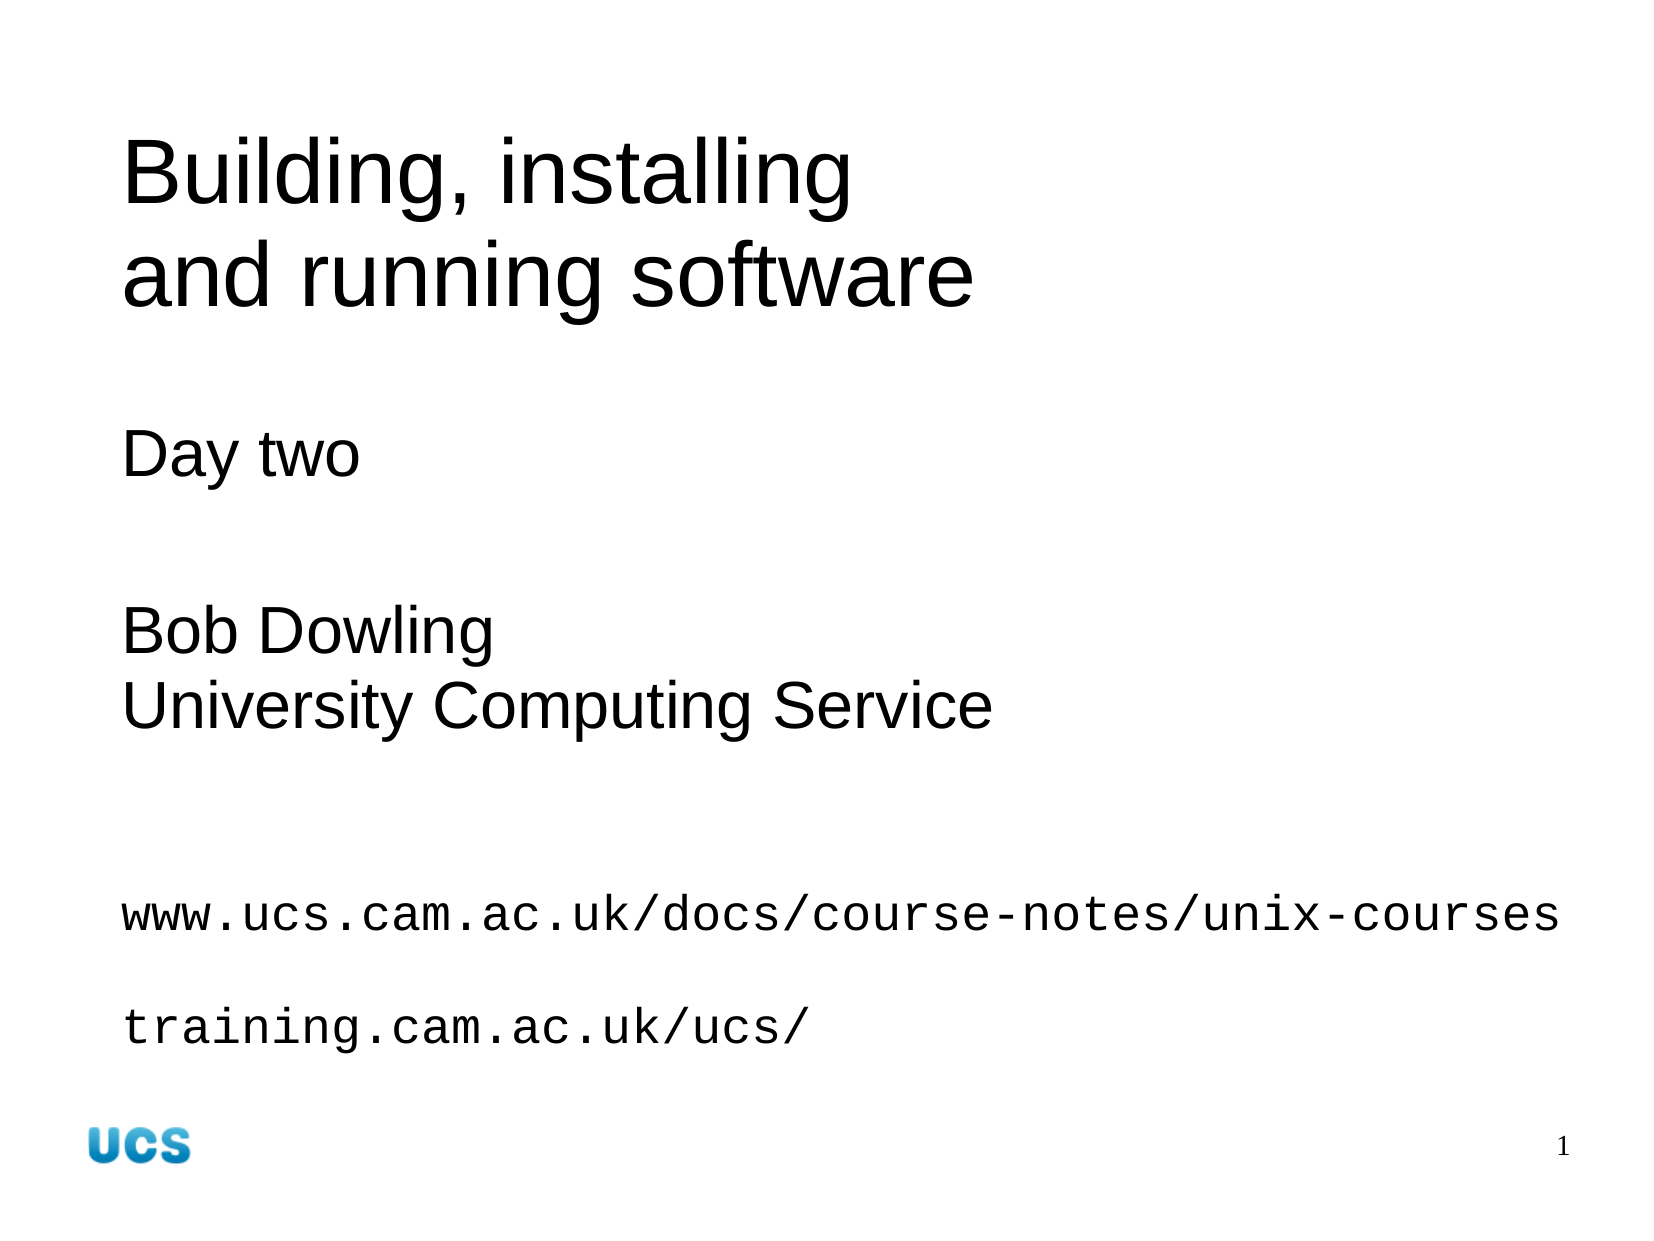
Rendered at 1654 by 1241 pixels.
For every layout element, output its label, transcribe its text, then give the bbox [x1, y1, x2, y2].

text_box Day two [118, 413, 366, 495]
text_box Bob Dowling University Computing Service [118, 590, 1001, 747]
text_box Building, installing and running software [118, 118, 981, 330]
picture [88, 1126, 191, 1165]
text_box www.ucs.cam.ac.uk/docs/course-notes/unix-courses training.cam.ac.uk/ucs/ [118, 885, 1565, 1063]
